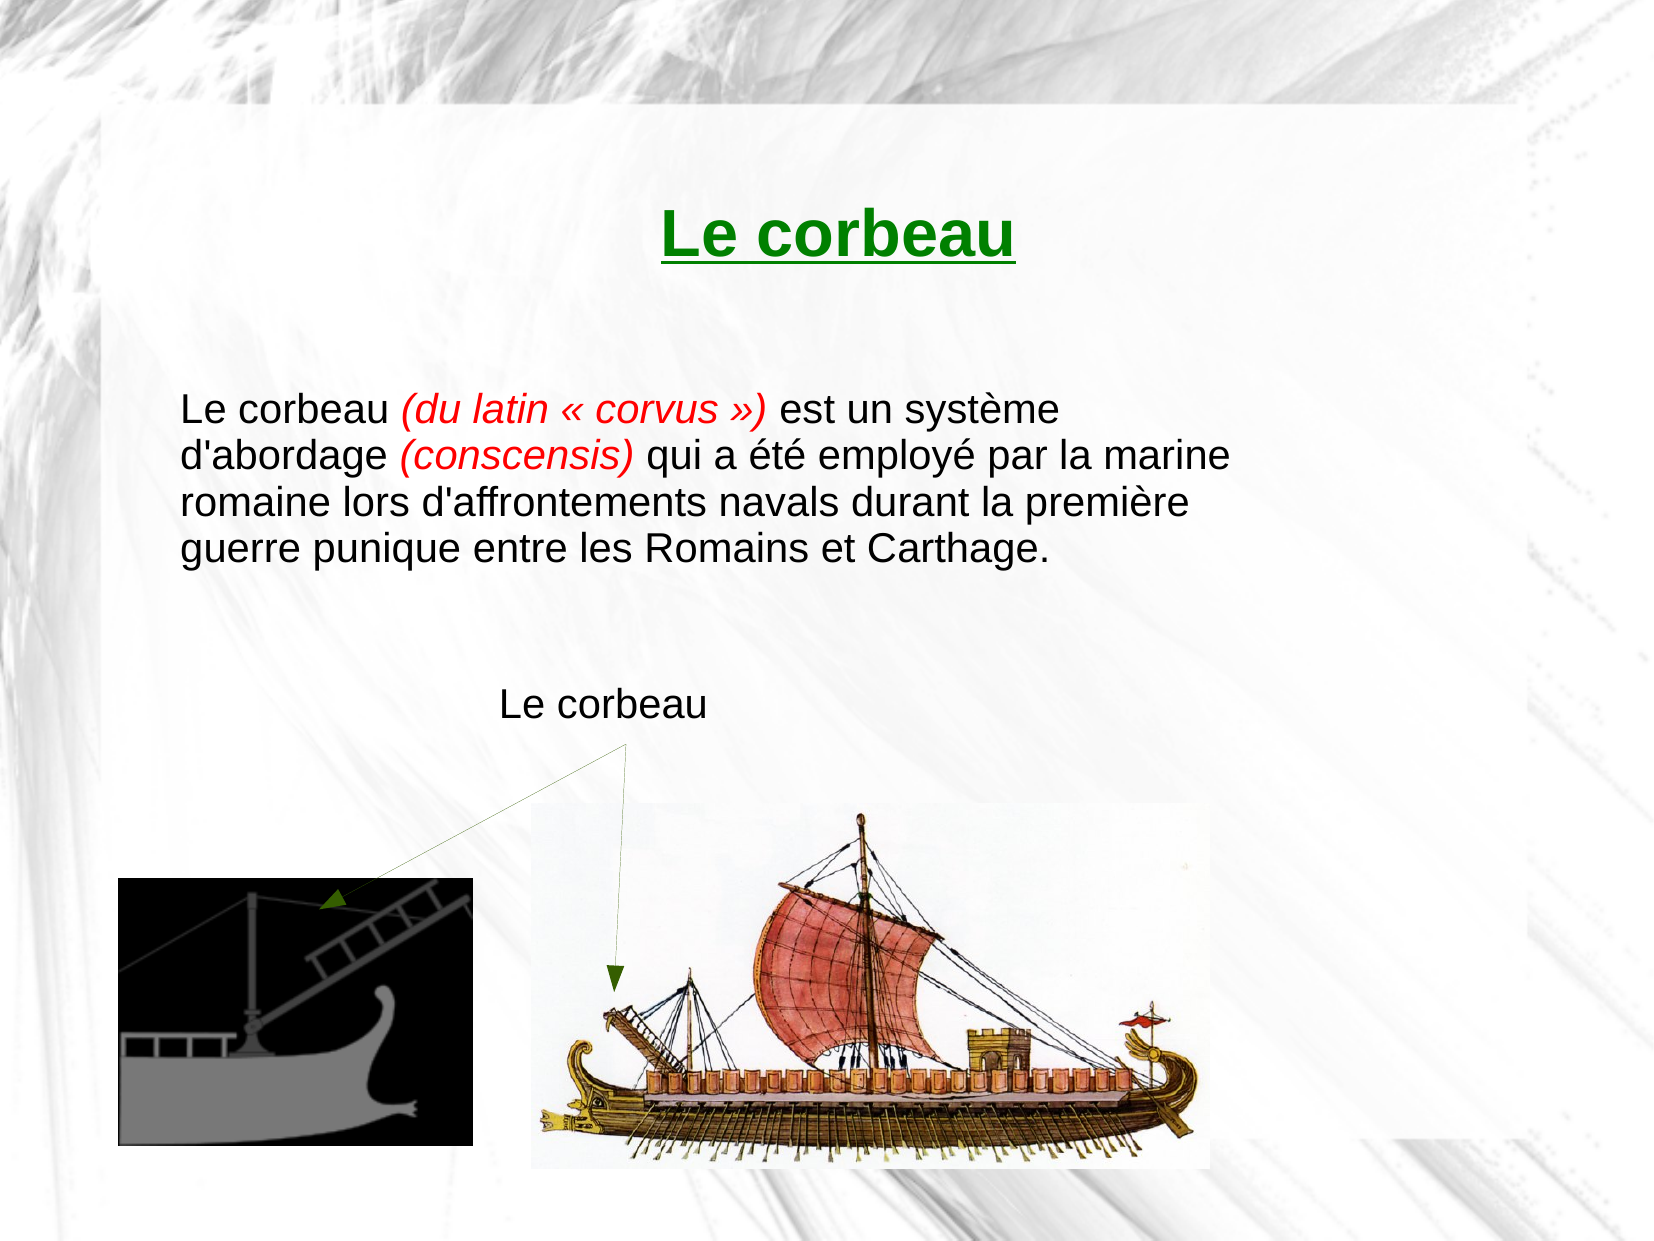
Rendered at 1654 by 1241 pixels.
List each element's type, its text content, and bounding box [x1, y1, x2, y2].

text_box Le corbeau [94, 188, 1583, 567]
text_box Le corbeau [484, 673, 898, 735]
picture [0, 0, 1654, 1241]
text_box Le corbeau (du latin « corvus ») est un système d'abordage (conscensis) qui a été employé par la marine romaine lors d'affrontements navals durant la première guerre punique entre les Romains et Carthage. [165, 377, 1264, 597]
